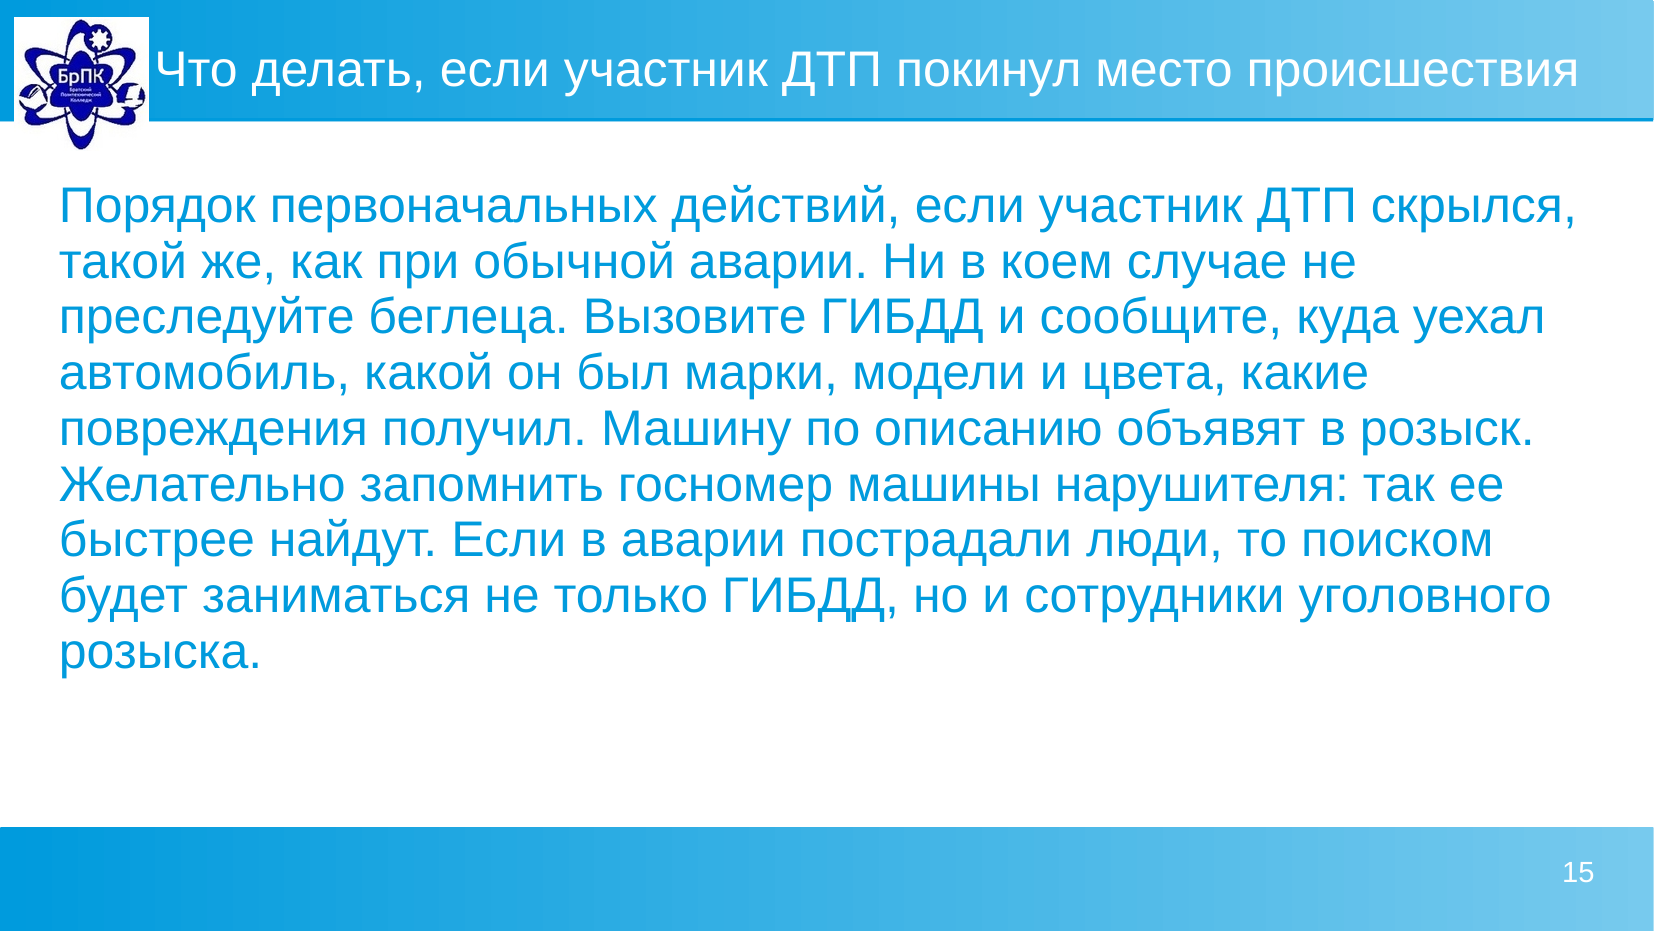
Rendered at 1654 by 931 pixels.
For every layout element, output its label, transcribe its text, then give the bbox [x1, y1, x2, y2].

picture [14, 18, 149, 151]
title Что делать, если участник ДТП покинул место происшествия [149, 40, 1635, 97]
list Порядок первоначальных действий, если участник ДТП скрылся, такой же, как при обычной аварии. Ни в коем случае не преследуйте беглеца. Вызовите ГИБДД и сообщите, куда уехал автомобиль, какой он был марки, модели и цвета, какие повреждения получил. Машину по описанию объявят в розыск. Желательно запомнить госномер машины нарушителя: так ее быстрее найдут. Если в аварии пострадали люди, то поиском будет заниматься не только ГИБДД, но и сотрудники уголовного розыска. [59, 177, 1595, 768]
